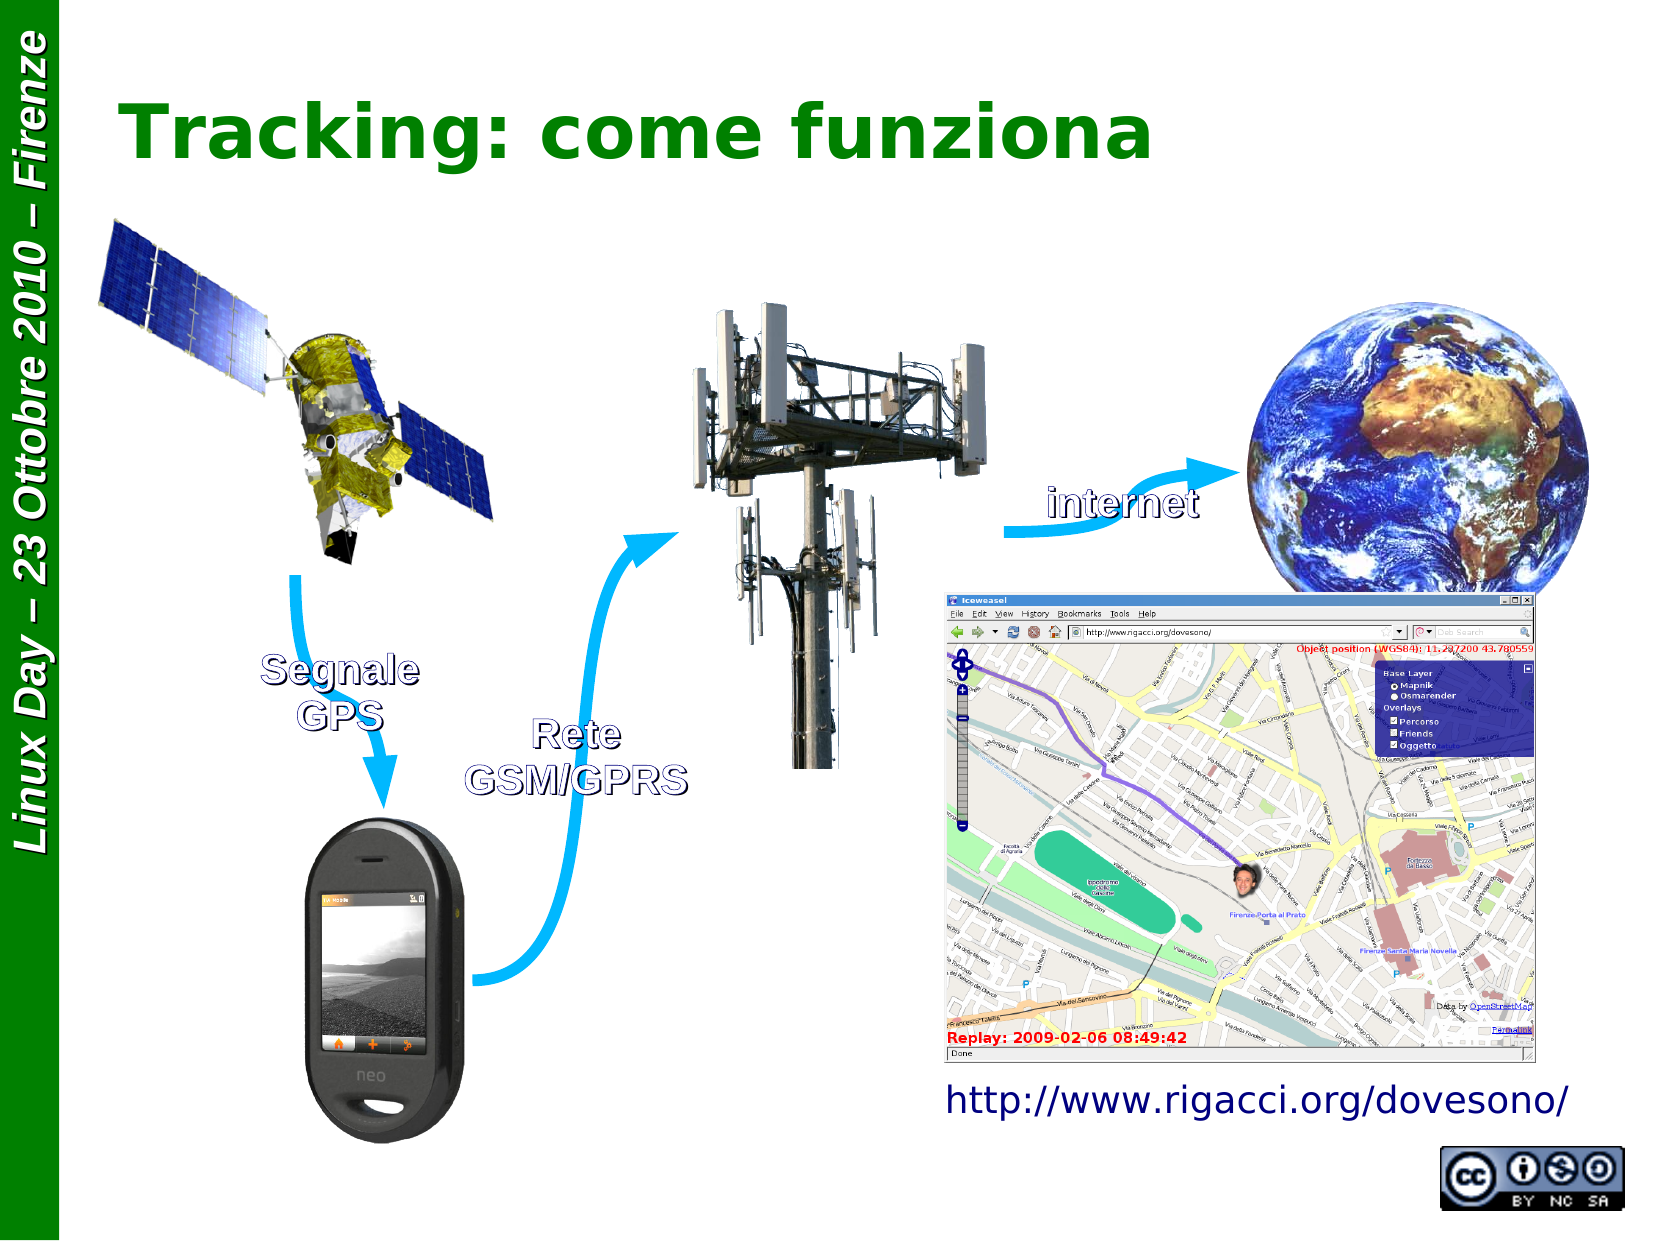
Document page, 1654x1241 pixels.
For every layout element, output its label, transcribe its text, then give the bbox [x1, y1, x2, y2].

picture [1440, 1146, 1625, 1211]
text_box http://www.rigacci.org/dovesono/ [944, 1078, 1570, 1123]
picture [679, 295, 1595, 1063]
picture [88, 206, 502, 576]
title Tracking: come funziona [118, 29, 1536, 237]
picture [295, 808, 473, 1152]
